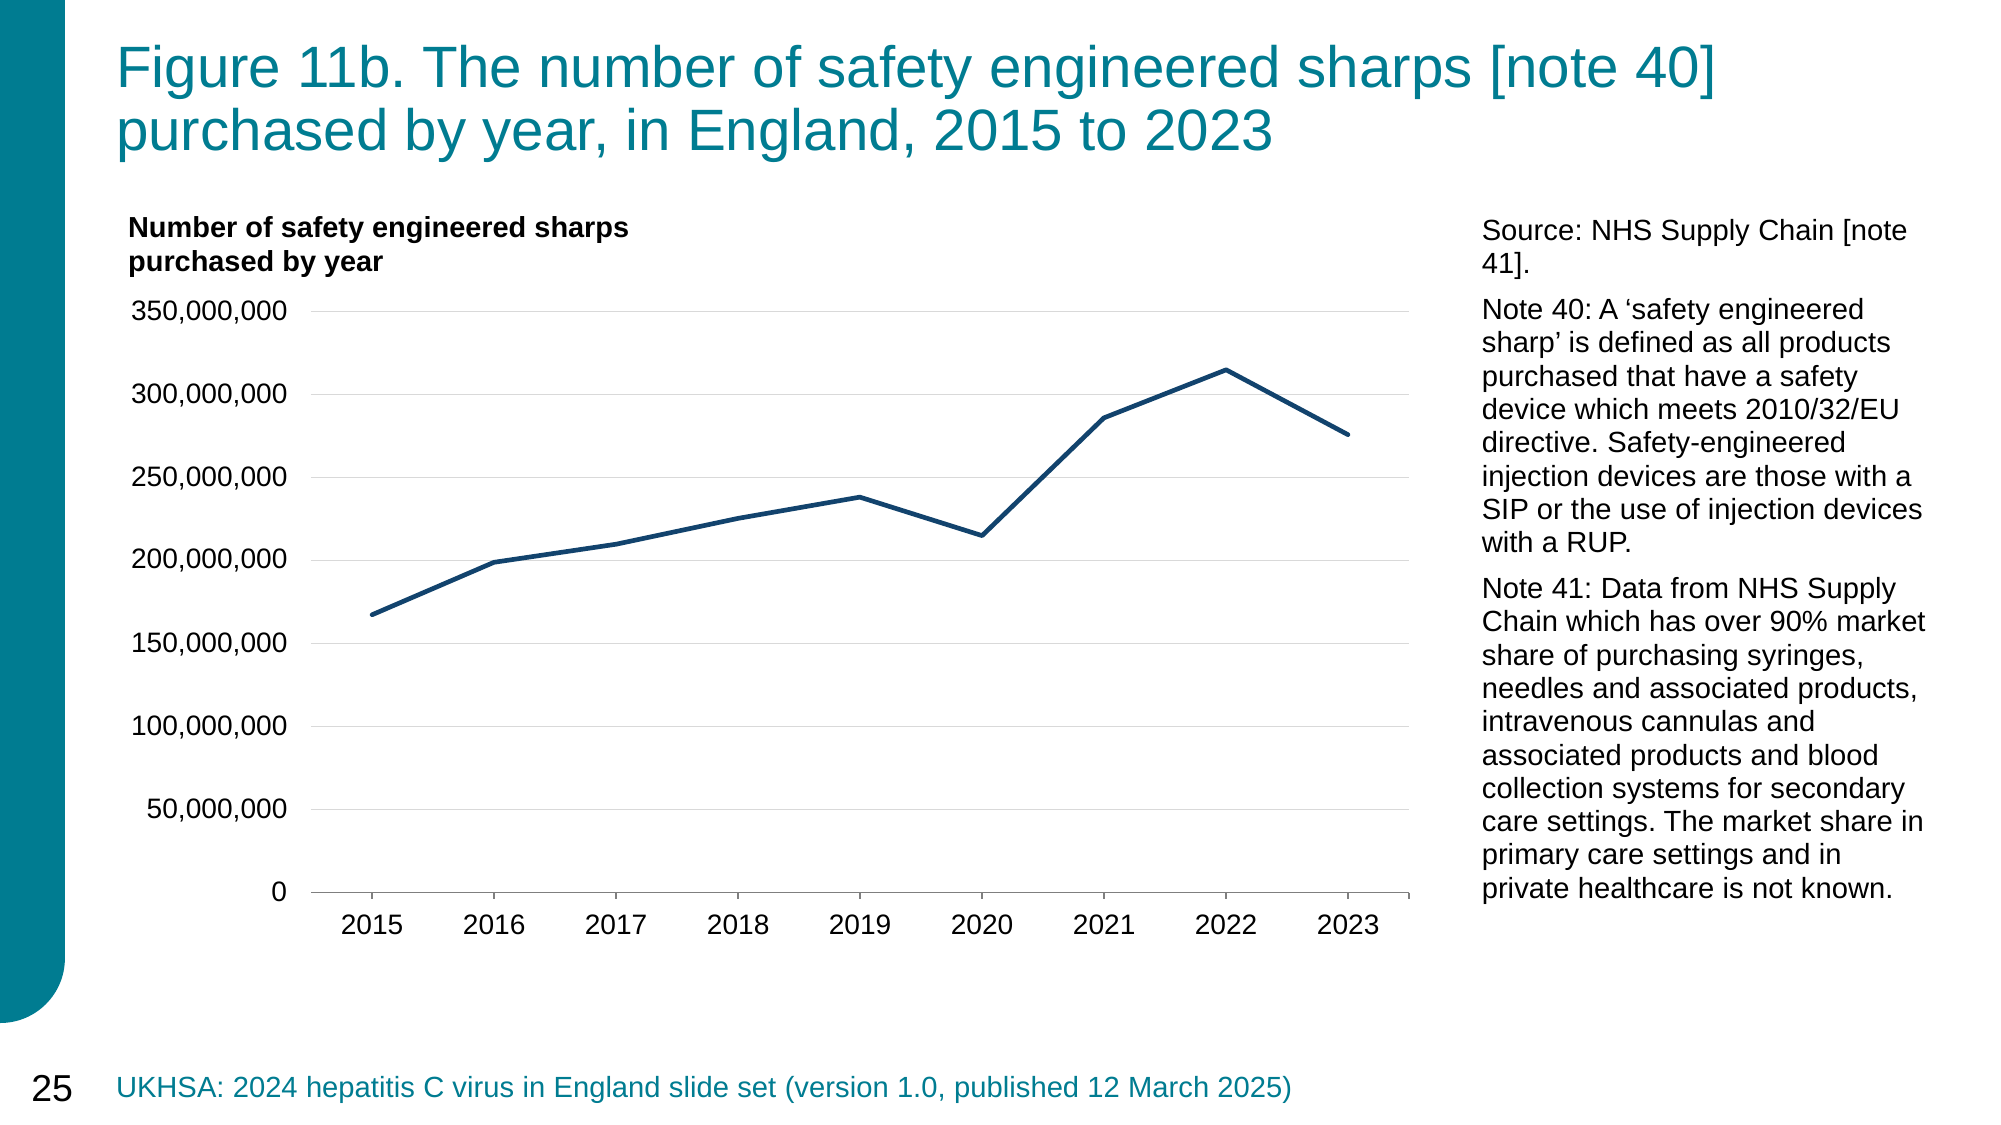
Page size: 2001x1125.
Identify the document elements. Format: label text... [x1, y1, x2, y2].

text_box [3, 1055, 102, 1116]
text_box UKHSA: 2024 hepatitis C virus in England slide set (version 1.0, published 12 March 2025) [101, 1056, 1743, 1116]
text_box Source: NHS Supply Chain [note 41]. Note 40: A ‘safety engineered sharp’ is defined as all products purchased that have a safety device which meets 2010/32/EU directive. Safety-engineered injection devices are those with a SIP or the use of injection devices with a RUP. Note 41: Data from NHS Supply Chain which has over 90% market share of purchasing syringes, needles and associated products, intravenous cannulas and associated products and blood collection systems for secondary care settings. The market share in primary care settings and in private healthcare is not known. [1466, 205, 1949, 920]
title Figure 11b. The number of safety engineered sharps [note 40] purchased by year, in England, 2015 to 2023 [101, 29, 1926, 103]
picture [112, 172, 1436, 952]
